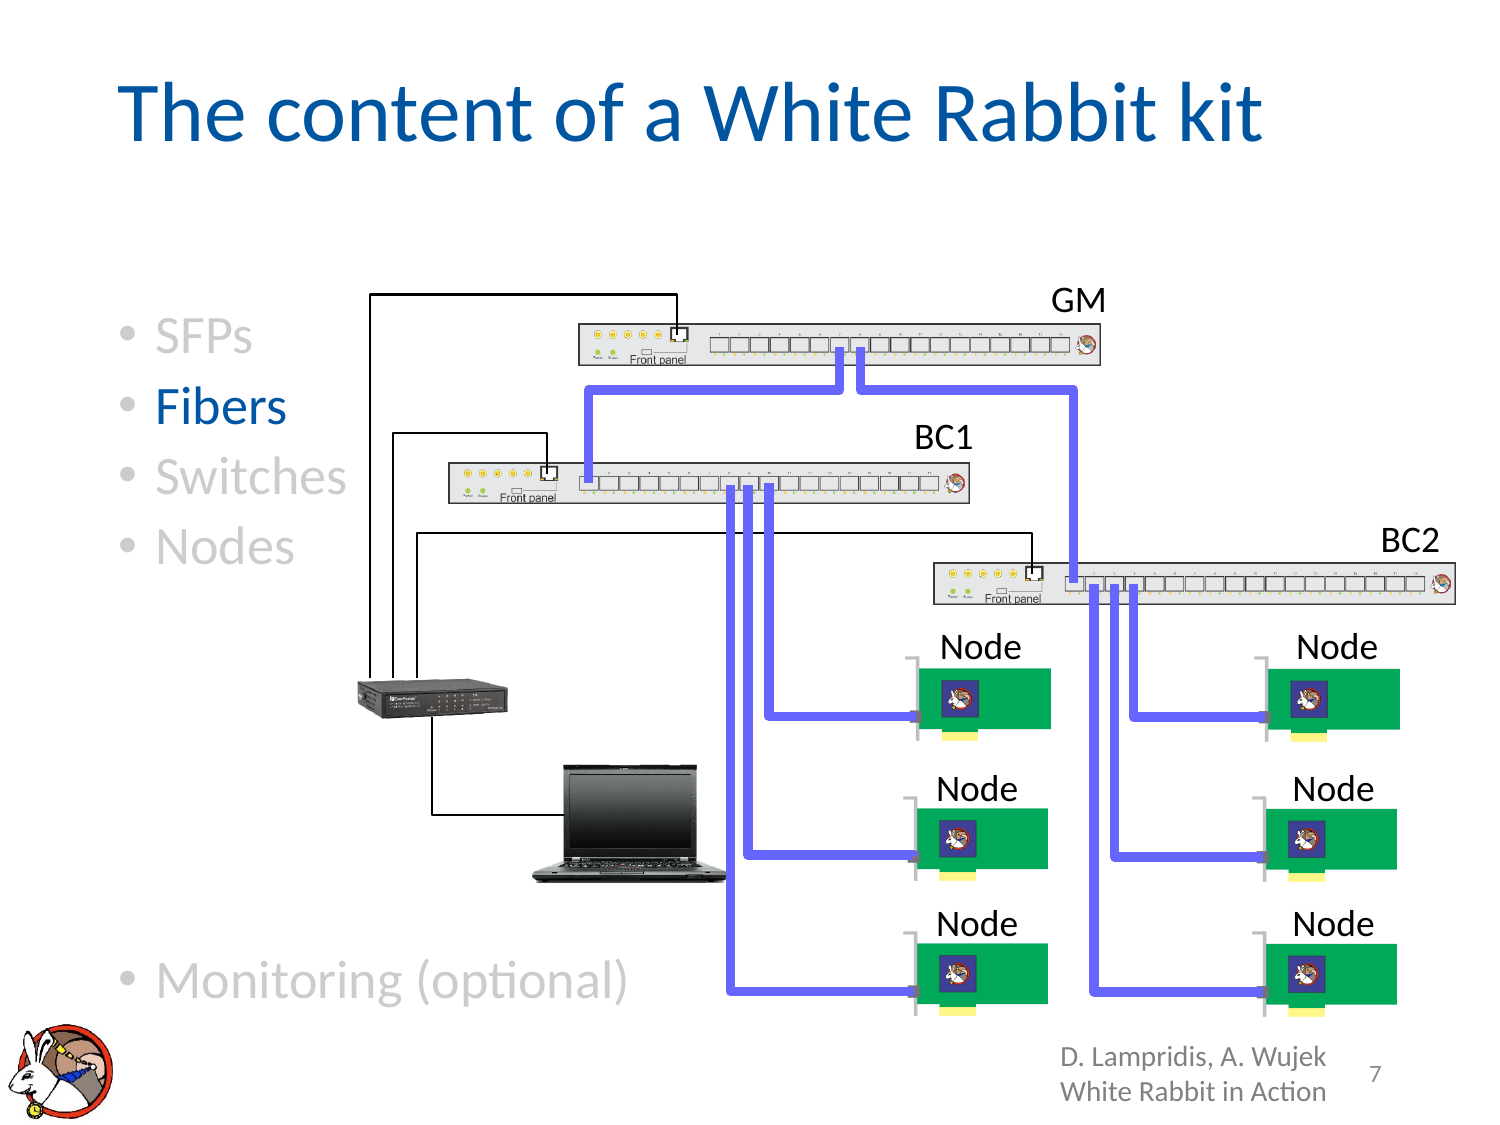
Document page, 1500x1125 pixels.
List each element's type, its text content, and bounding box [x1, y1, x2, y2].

picture [1397, 562, 1456, 605]
picture [903, 931, 1048, 1016]
text_box BC2 [1397, 507, 1455, 555]
picture [903, 796, 1048, 881]
text_box SFPs Fibers Switches Nodes Monitoring (optional) [103, 299, 1397, 1013]
picture [1252, 796, 1397, 882]
text_box Node [944, 897, 1034, 945]
text_box GM [1036, 267, 1104, 299]
text_box Node [944, 762, 1034, 810]
text_box The content of a White Rabbit kit [103, 59, 1397, 169]
text_box Node [948, 620, 1037, 669]
text_box Node [1301, 897, 1390, 945]
text_box Node [1304, 620, 1394, 669]
picture [1252, 931, 1397, 1017]
picture [7, 1024, 113, 1121]
text_box Node [1301, 762, 1390, 810]
picture [905, 656, 1051, 741]
